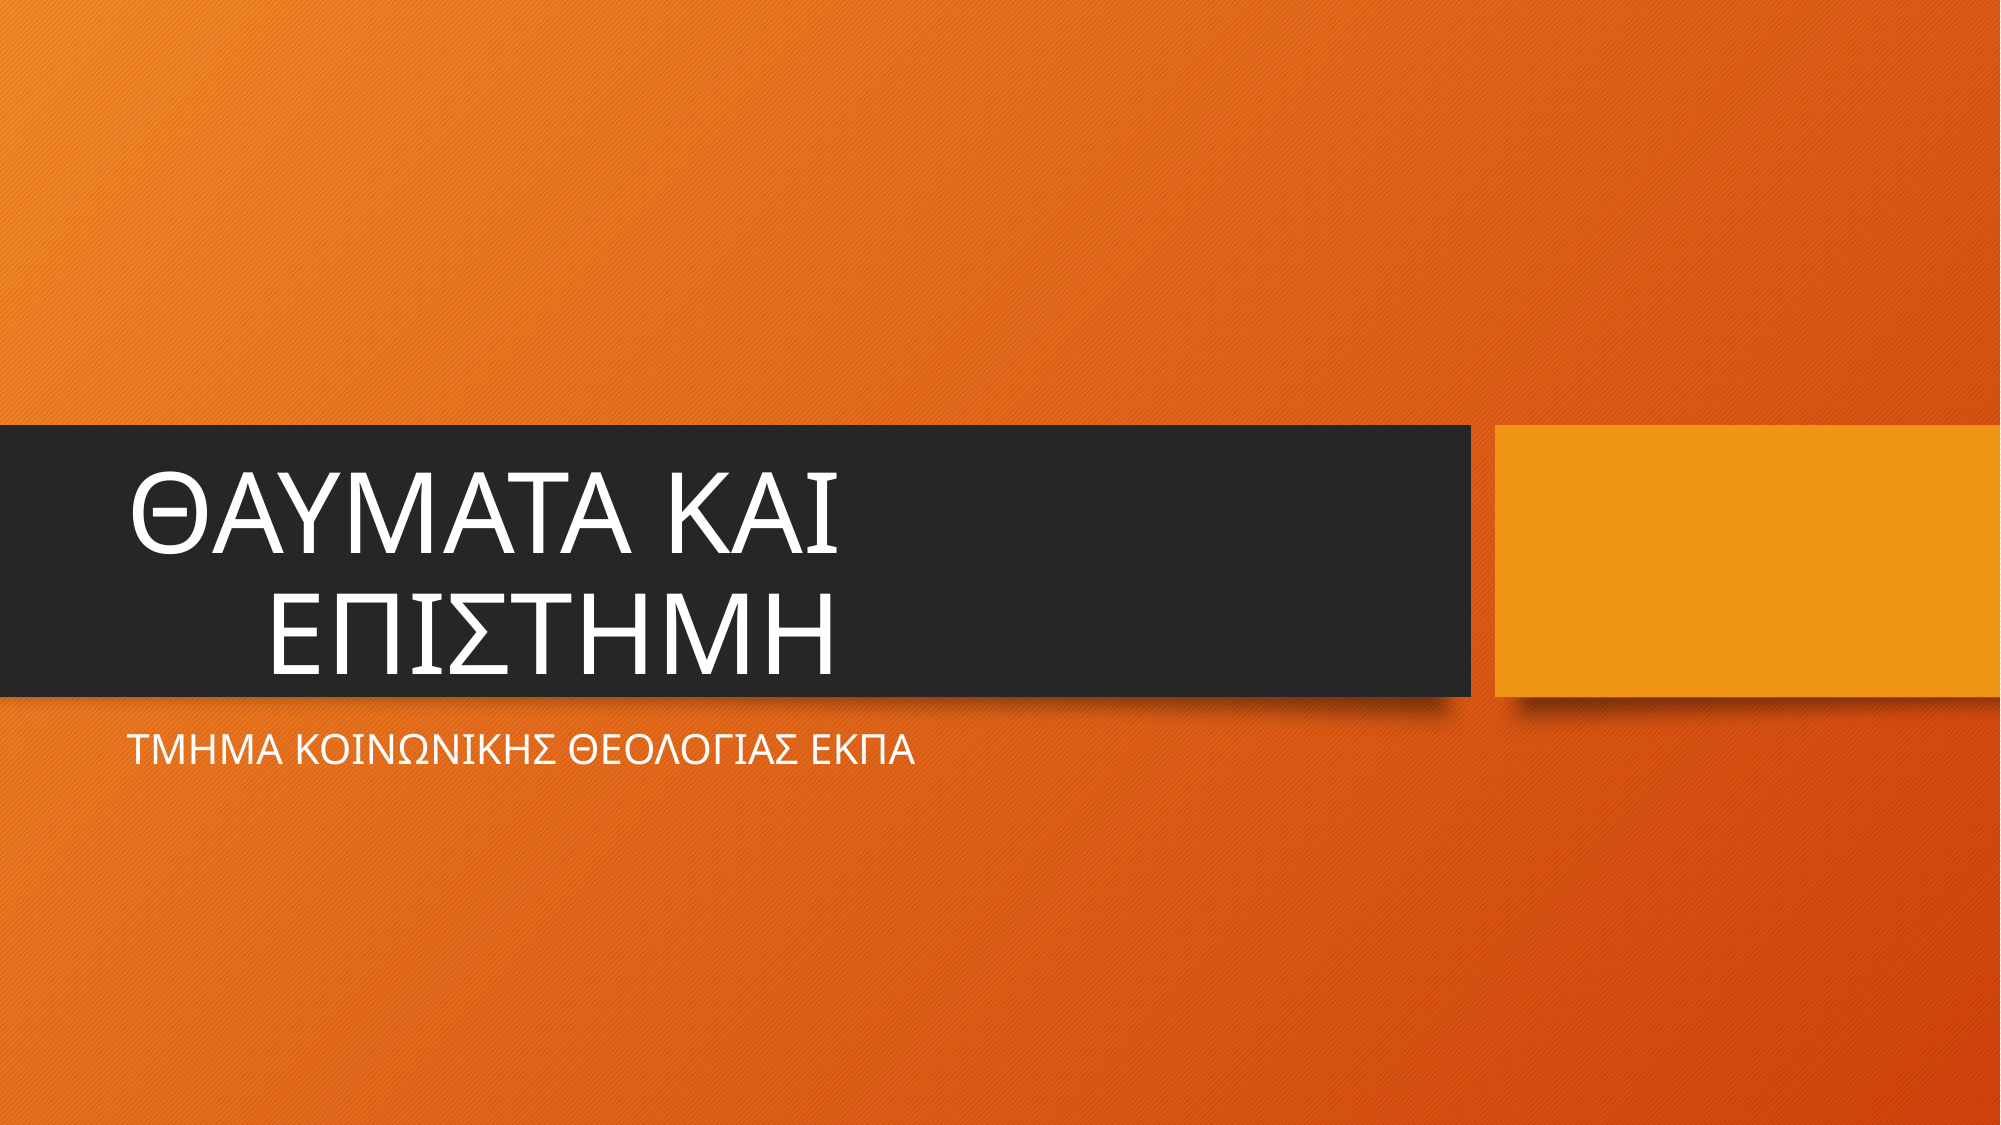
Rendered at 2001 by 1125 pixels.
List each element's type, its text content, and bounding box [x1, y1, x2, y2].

subtitle ΤΜΗΜΑ ΚΟΙΝΩΝΙΚΗΣ ΘΕΟΛΟΓΙΑΣ ΕΚΠΑ [111, 720, 1448, 905]
title ΘΑΥΜΑΤΑ ΚΑΙ ΕΠΙΣΤΗΜΗ [111, 448, 1448, 674]
